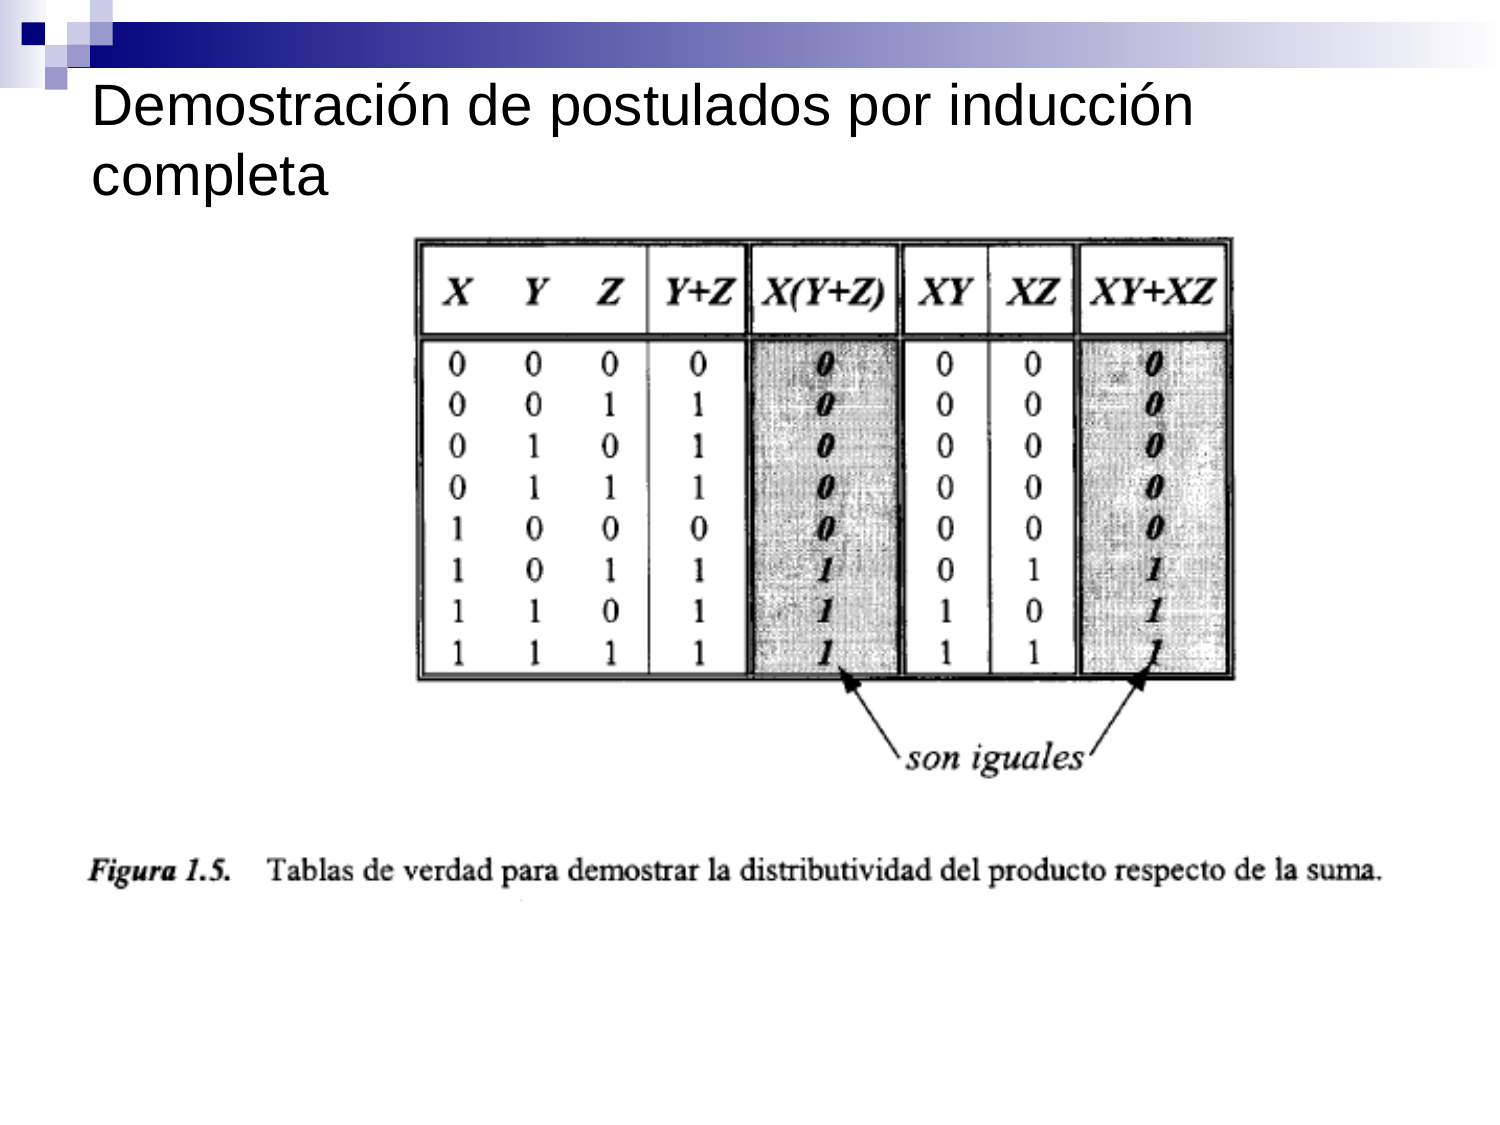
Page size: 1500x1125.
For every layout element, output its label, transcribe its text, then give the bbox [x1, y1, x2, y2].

title Demostración de postulados por inducción completa [76, 78, 1427, 197]
picture [29, 223, 1471, 902]
